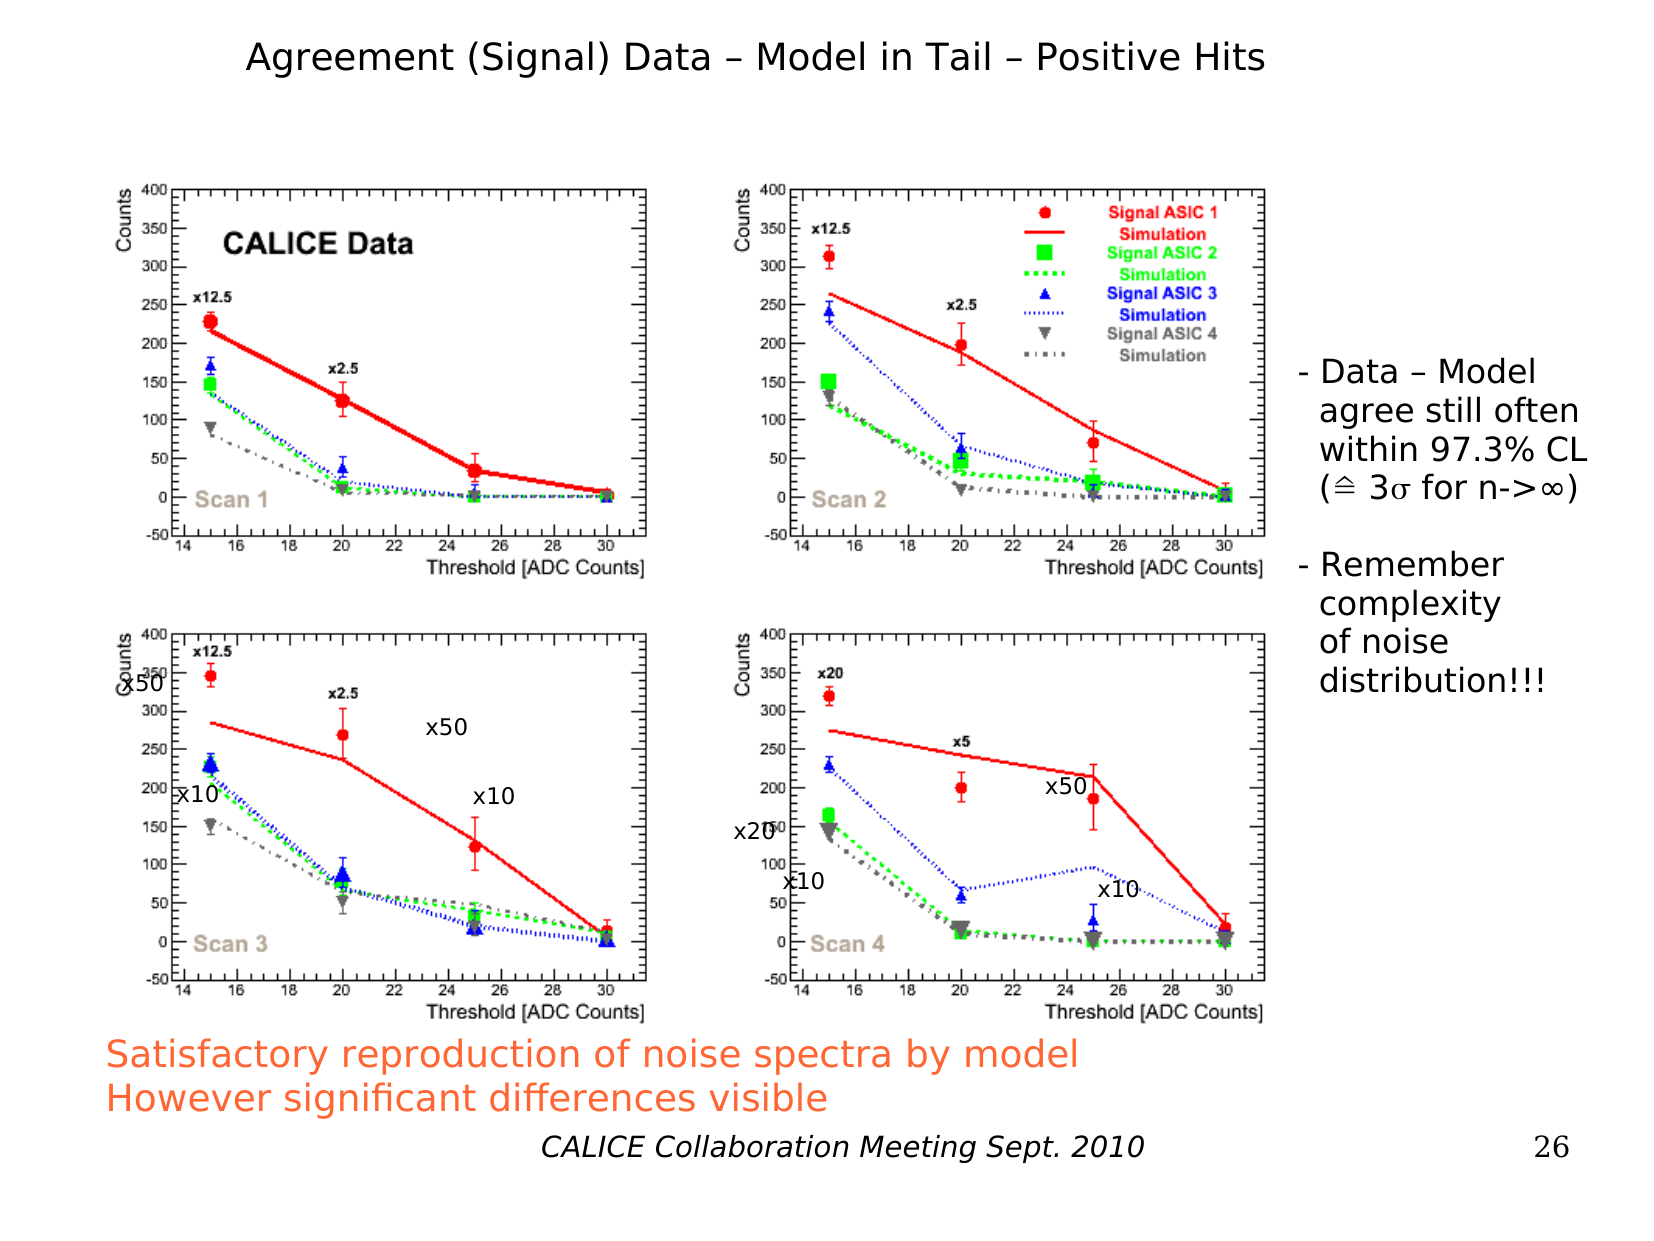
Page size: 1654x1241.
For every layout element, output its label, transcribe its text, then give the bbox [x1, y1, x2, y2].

text_box x50 [1030, 765, 1103, 808]
text_box x10 [457, 775, 531, 818]
text_box x10 [767, 860, 841, 903]
text_box Agreement (Signal) Data – Model in Tail – Positive Hits [230, 28, 1283, 87]
picture [72, 161, 1309, 1051]
text_box x10 [161, 773, 235, 816]
text_box x50 [106, 663, 180, 705]
text_box - Data – Model agree still often within 97.3% CL (≙ 3 for n->∞) - Remember complexity of noise distribution!!! [1282, 345, 1614, 746]
text_box Satisfactory reproduction of noise spectra by model However significant differences visible [90, 1025, 1096, 1128]
text_box x50 [410, 706, 484, 749]
text_box x20 [718, 811, 792, 853]
text_box x10 [1082, 868, 1156, 910]
